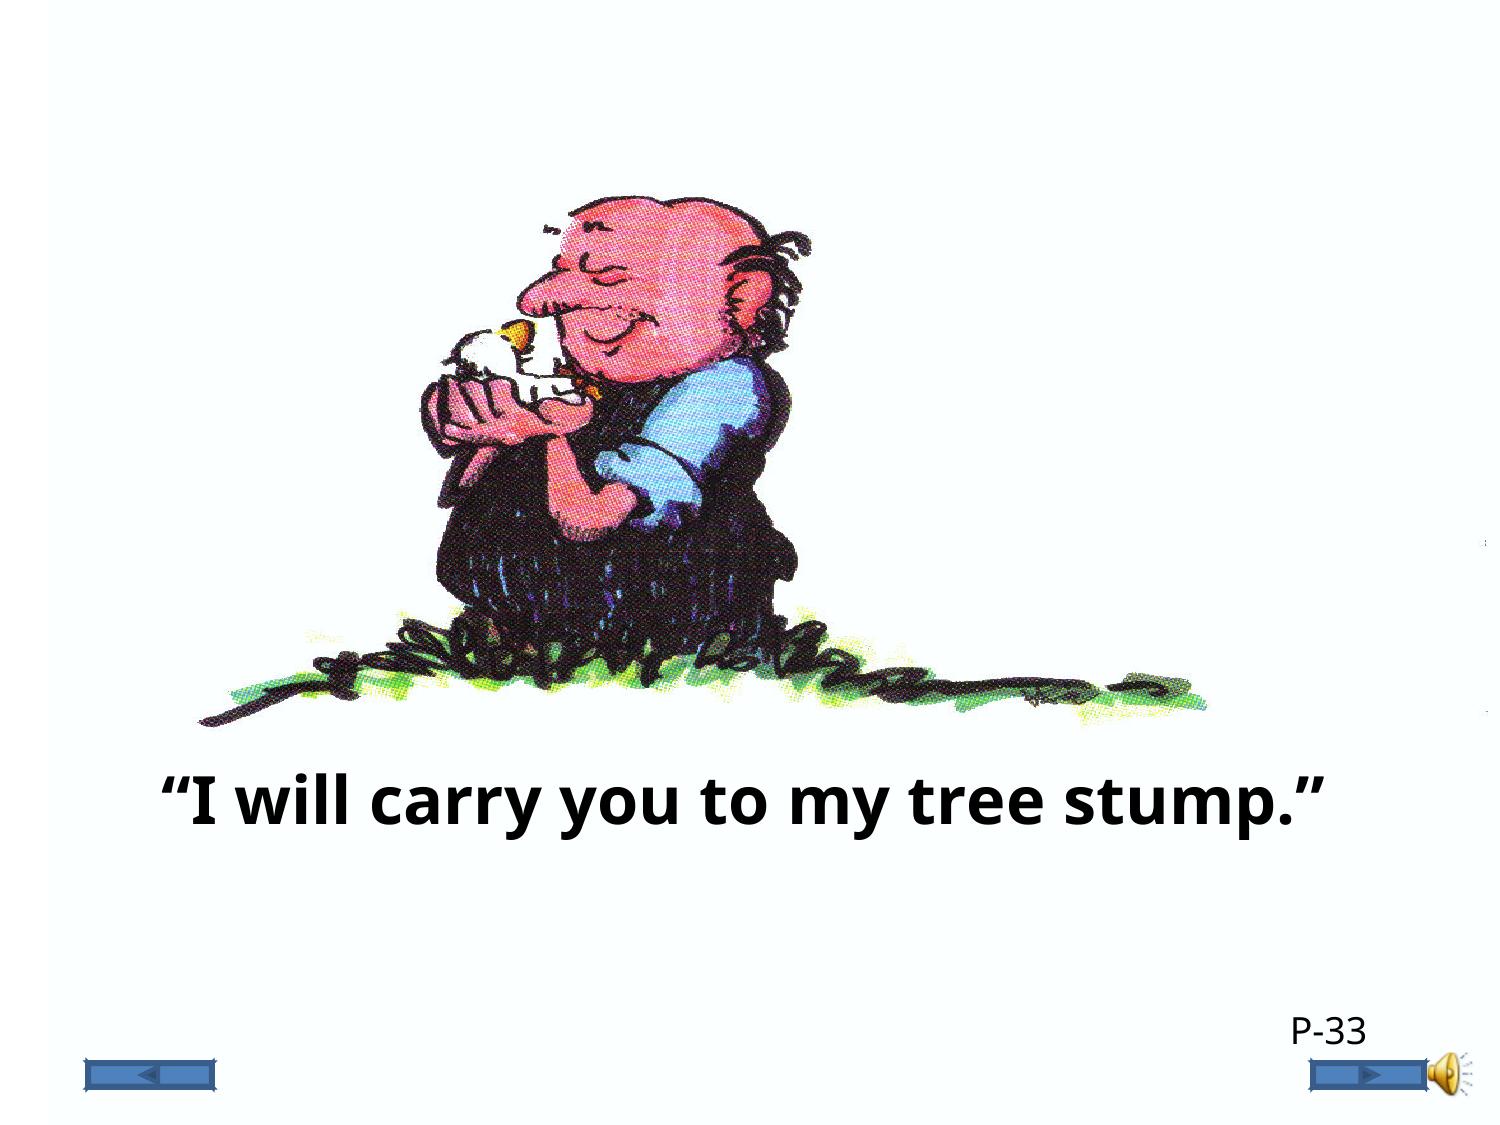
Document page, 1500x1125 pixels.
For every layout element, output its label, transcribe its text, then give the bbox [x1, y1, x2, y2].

picture [50, 0, 1500, 1125]
text_box “I will carry you to my tree stump.” [49, 749, 1438, 846]
text_box [89, 1062, 213, 1088]
text_box P-33 [1275, 999, 1426, 1061]
text_box [1313, 1062, 1426, 1088]
